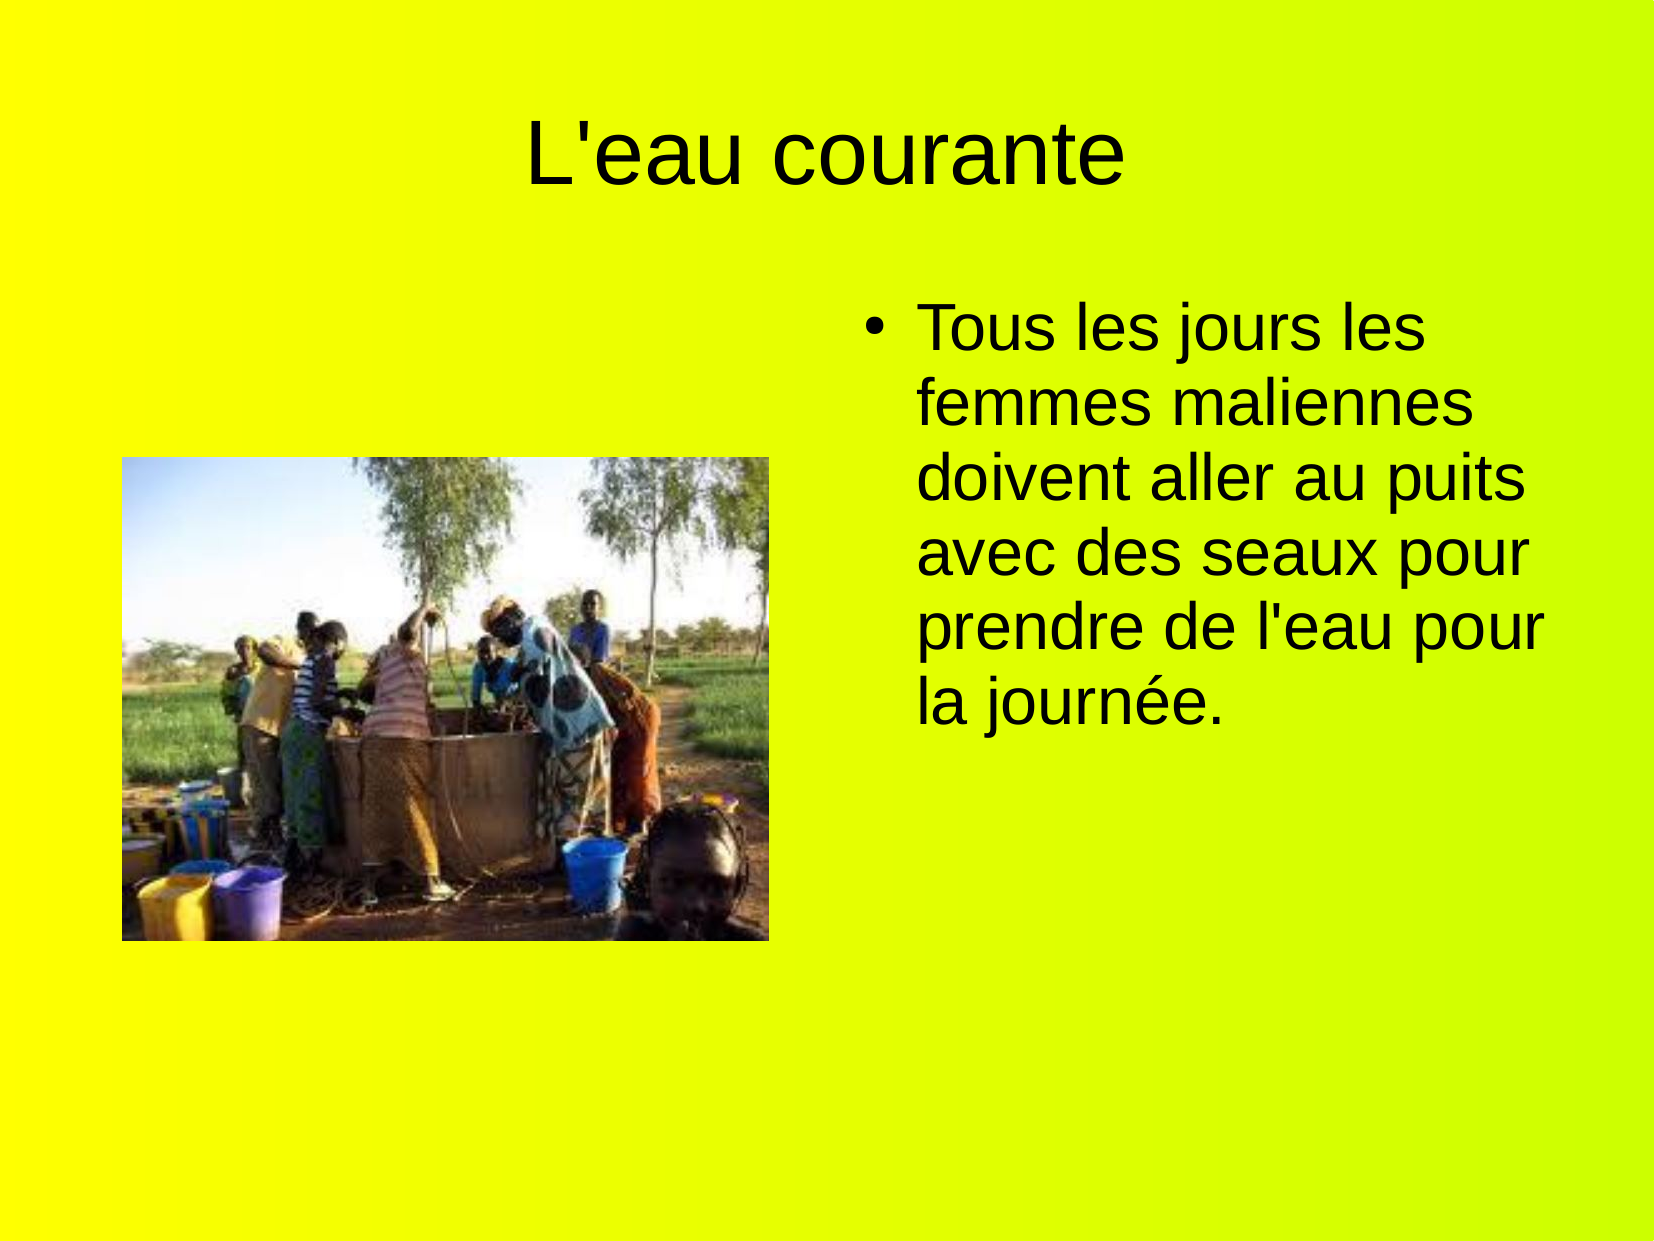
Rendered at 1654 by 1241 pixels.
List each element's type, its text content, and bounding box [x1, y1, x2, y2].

picture [122, 457, 769, 941]
list Tous les jours les femmes maliennes doivent aller au puits avec des seaux pour prendre de l'eau pour la journée. [845, 290, 1572, 1109]
title L'eau courante [82, 49, 1571, 257]
